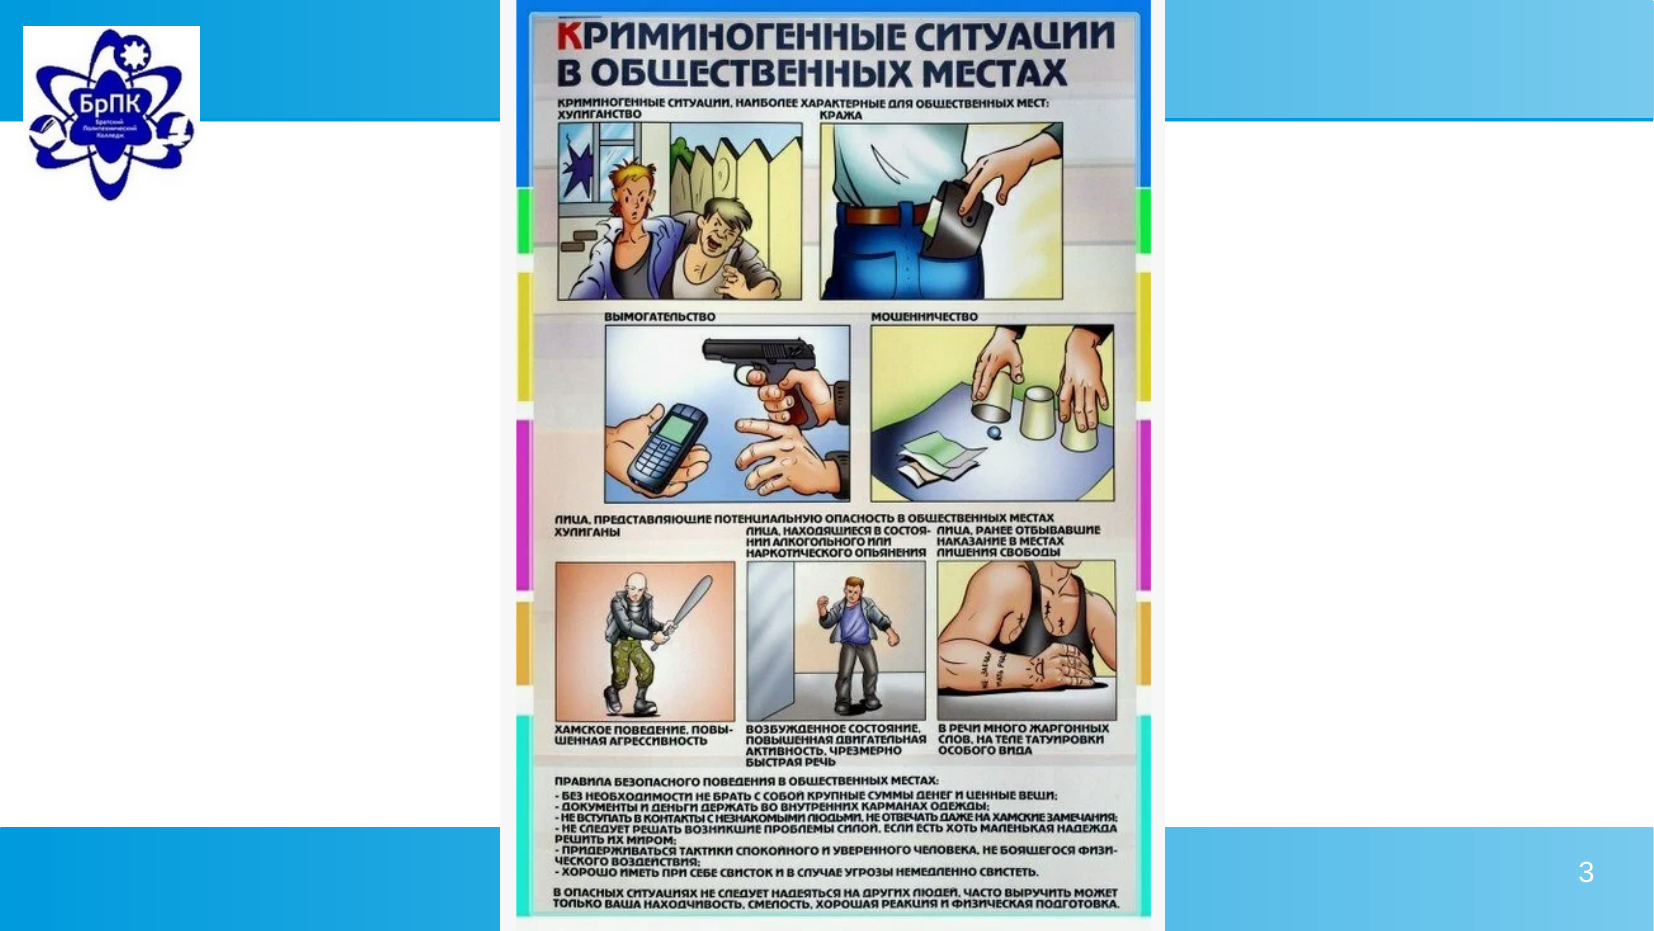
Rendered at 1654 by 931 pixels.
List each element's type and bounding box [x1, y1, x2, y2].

picture [500, 0, 1165, 931]
picture [23, 27, 200, 204]
